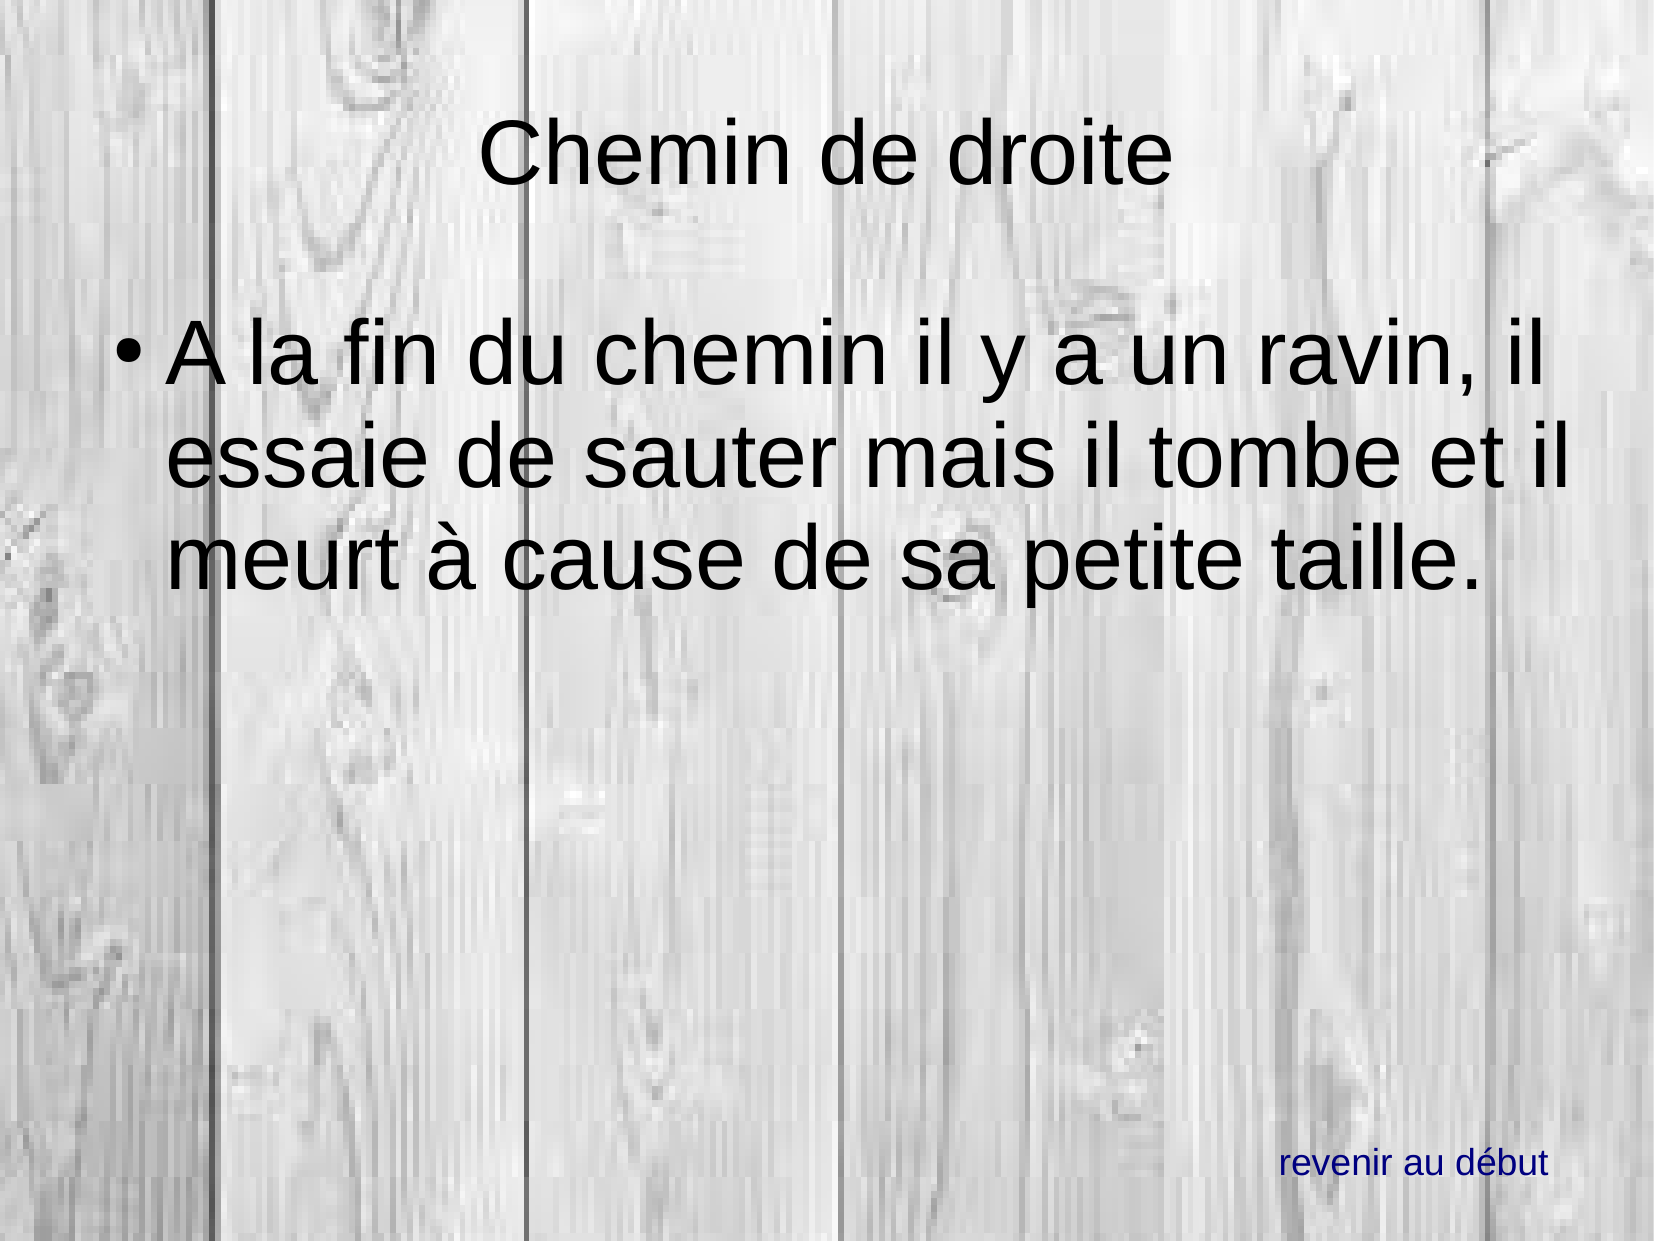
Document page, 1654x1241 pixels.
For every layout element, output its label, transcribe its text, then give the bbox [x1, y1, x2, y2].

list A la fin du chemin il y a un ravin, il essaie de sauter mais il tombe et il meurt à cause de sa petite taille. [94, 301, 1595, 1004]
title Chemin de droite [82, 49, 1571, 257]
text_box revenir au début [1263, 1133, 1590, 1204]
picture [0, 0, 1654, 1241]
